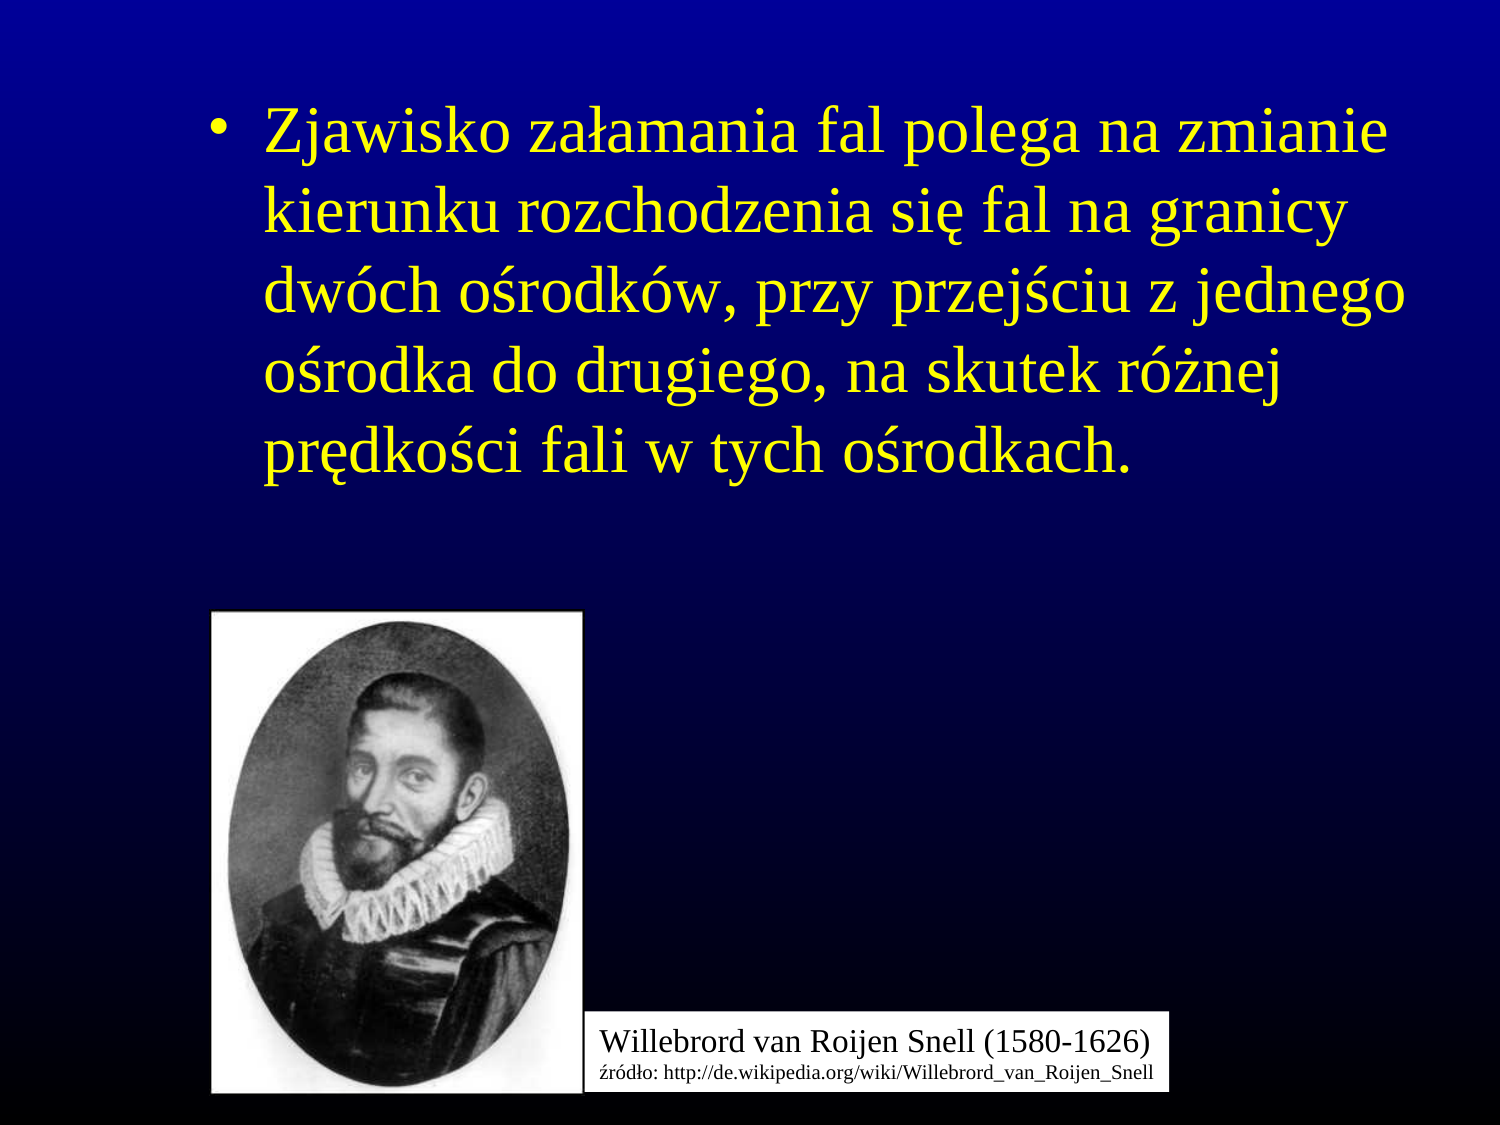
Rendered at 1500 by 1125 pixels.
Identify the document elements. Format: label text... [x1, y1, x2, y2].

text_box Willebrord van Roijen Snell (1580-1626) źródło: http://de.wikipedia.org/wiki/Willebrord_van_Roijen_Snell [584, 1011, 1170, 1092]
text_box Bartosz Jabłonecki [512, 1092, 988, 1101]
text_box Zjawisko załamania fal polega na zmianie kierunku rozchodzenia się fal na granicy dwóch ośrodków, przy przejściu z jednego ośrodka do drugiego, na skutek różnej prędkości fali w tych ośrodkach. [192, 78, 1468, 587]
picture [209, 609, 585, 1096]
